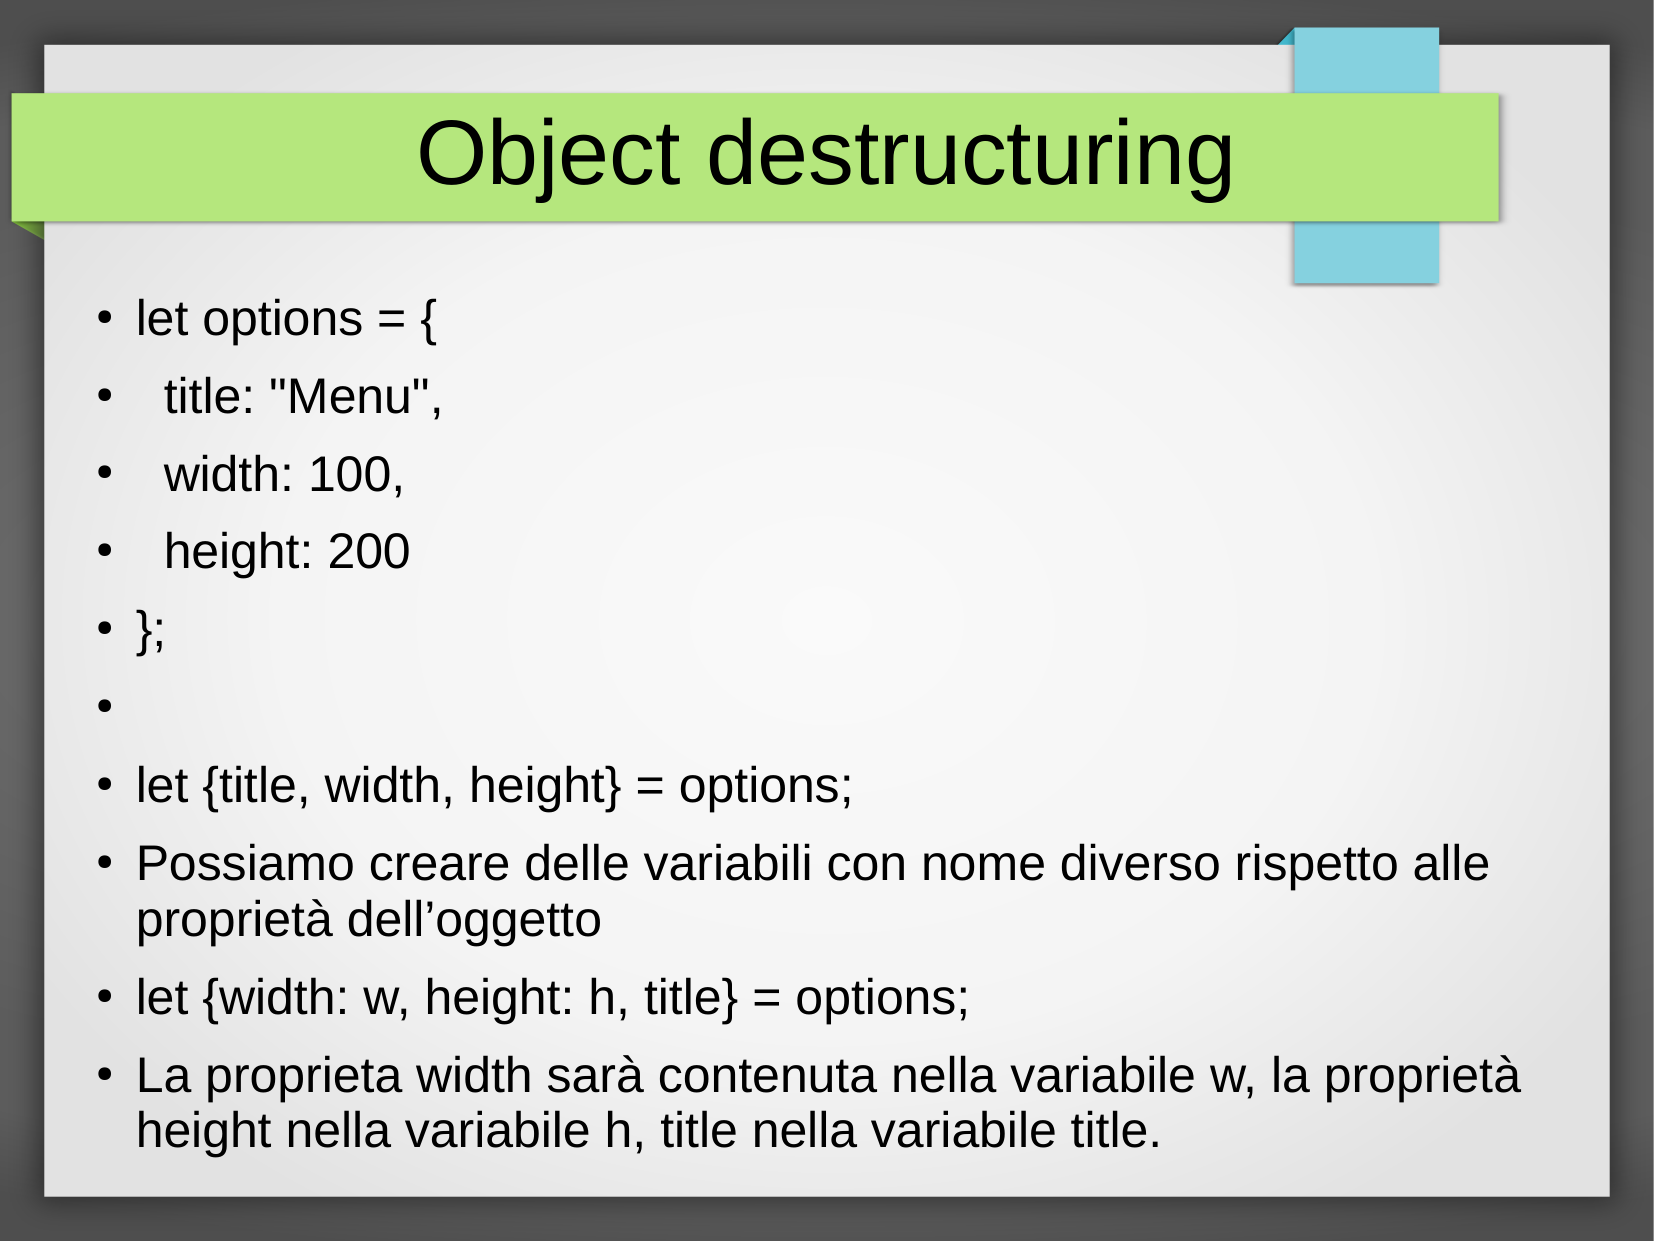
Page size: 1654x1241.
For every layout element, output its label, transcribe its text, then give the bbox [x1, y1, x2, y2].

picture [0, 0, 1654, 1241]
title Object destructuring [82, 49, 1571, 257]
list let options = { title: "Menu", width: 100, height: 200 }; let {title, width, height} = options; Possiamo creare delle variabili con nome diverso rispetto alle proprietà dell’oggetto let {width: w, height: h, title} = options; La proprieta width sarà contenuta nella variabile w, la proprietà height nella variabile h, title nella variabile title. [82, 290, 1571, 1170]
